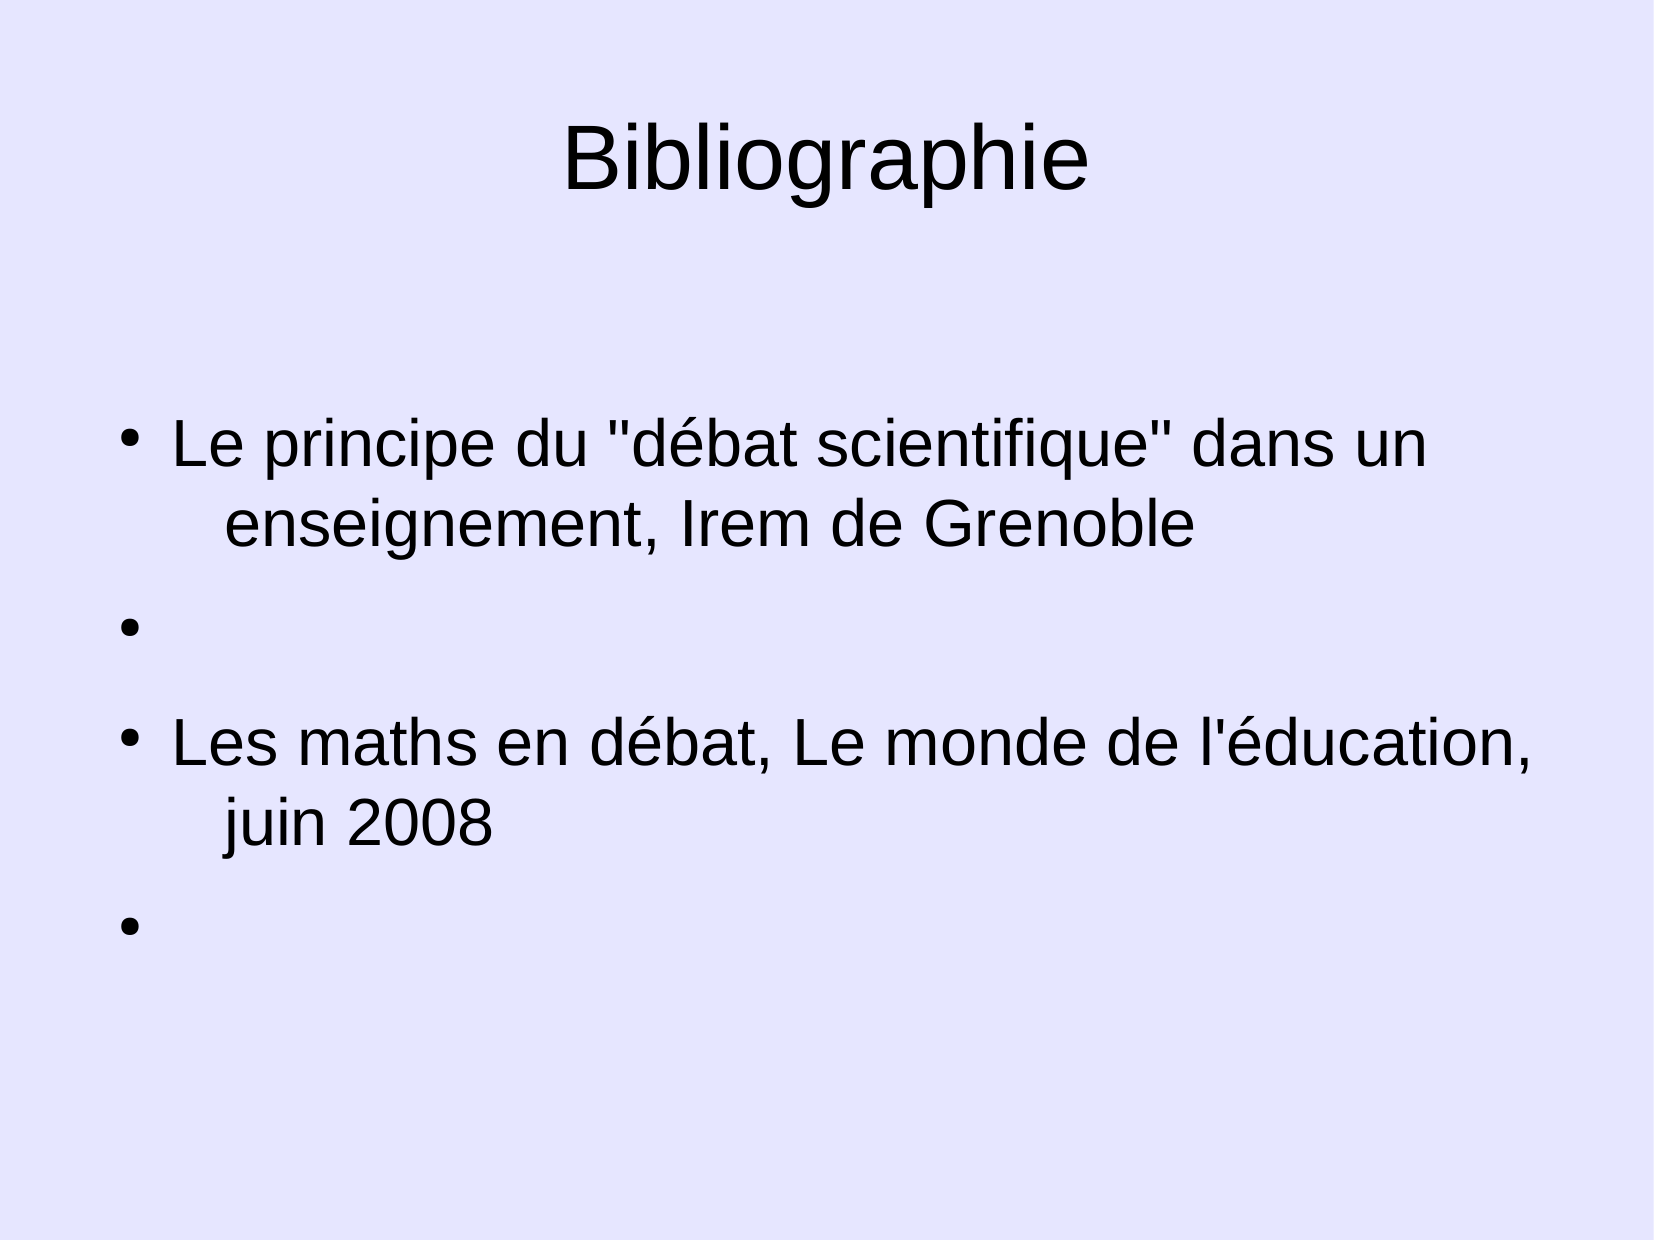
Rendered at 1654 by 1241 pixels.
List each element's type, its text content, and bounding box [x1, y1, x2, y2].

title Bibliographie [82, 56, 1571, 250]
list Le principe du "débat scientifique" dans un enseignement, Irem de Grenoble Les maths en débat, Le monde de l'éducation, juin 2008 [82, 290, 1571, 1094]
